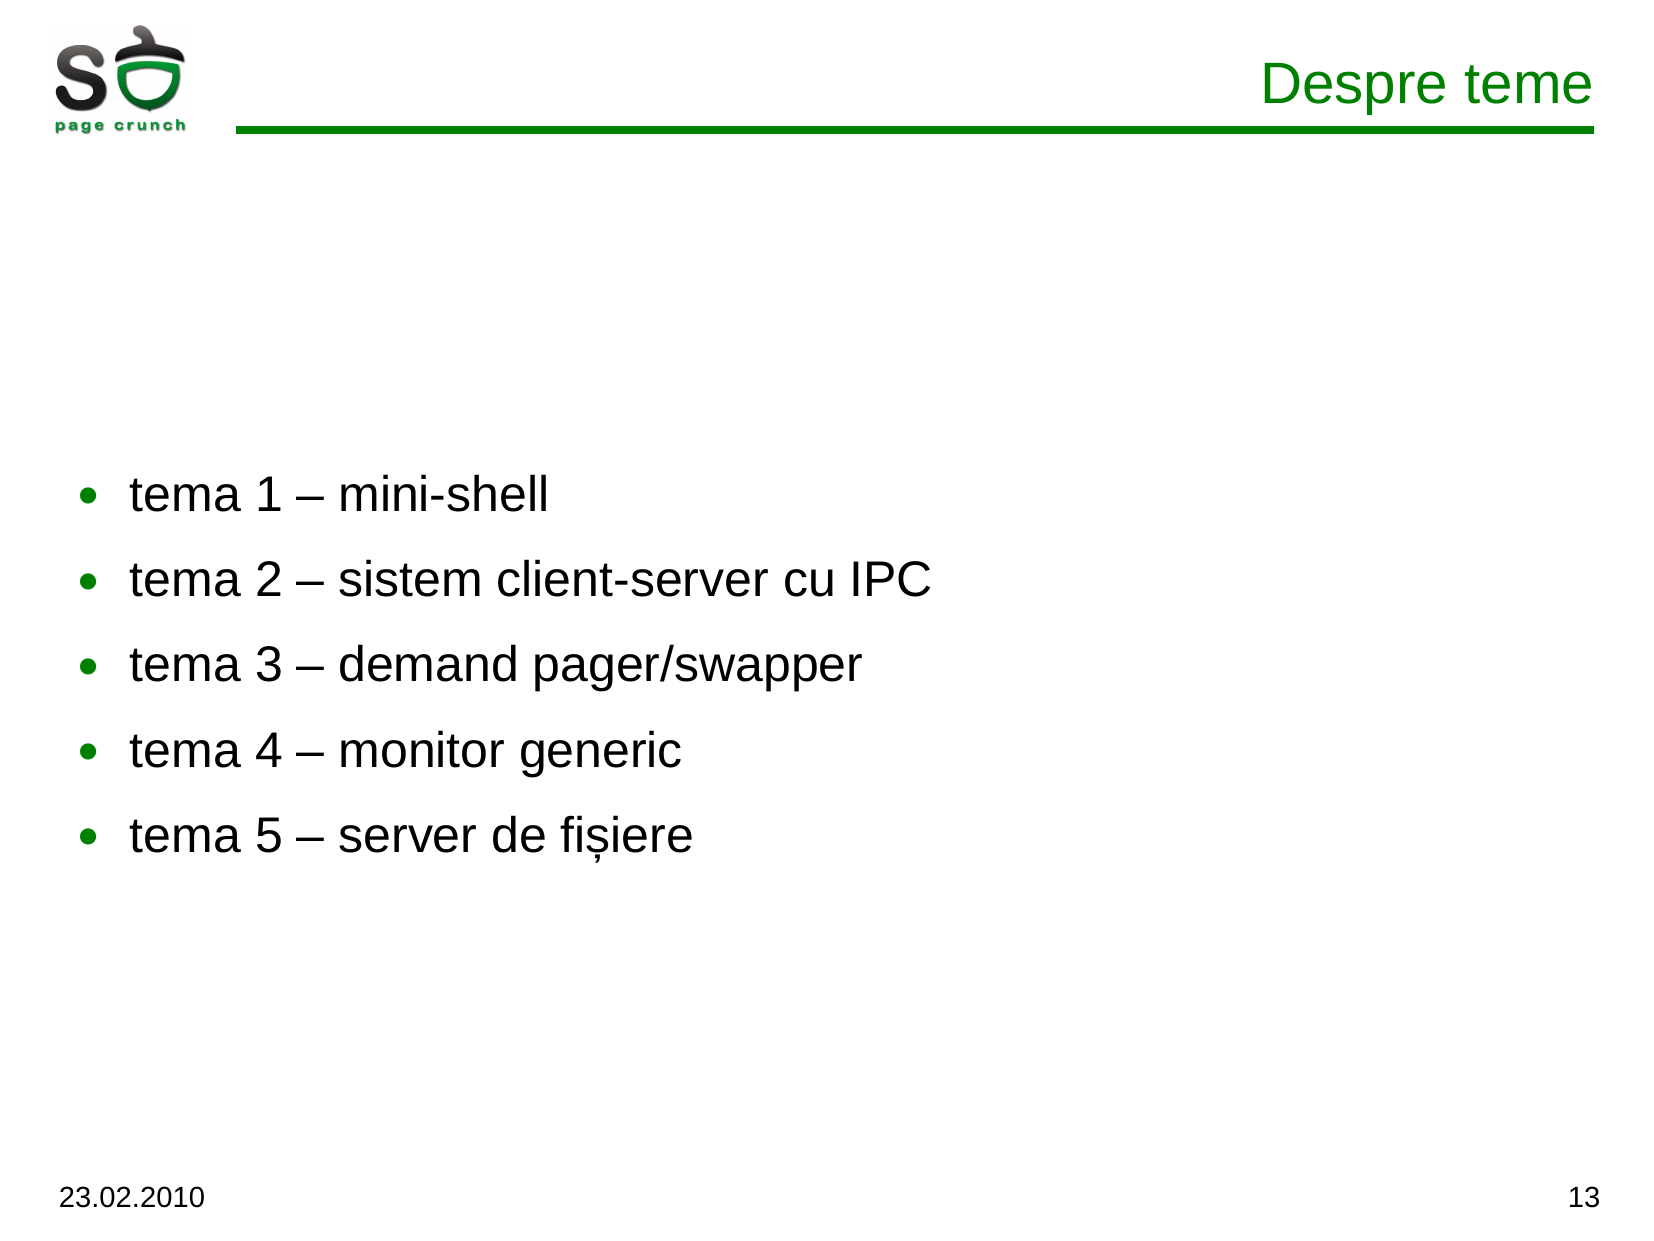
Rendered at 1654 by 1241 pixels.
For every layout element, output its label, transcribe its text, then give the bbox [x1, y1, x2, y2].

list tema 1 – mini-shell tema 2 – sistem client-server cu IPC tema 3 – demand pager/swapper tema 4 – monitor generic tema 5 – server de fișiere [59, 177, 1595, 1152]
picture [53, 23, 188, 136]
title Despre teme [236, 49, 1595, 119]
